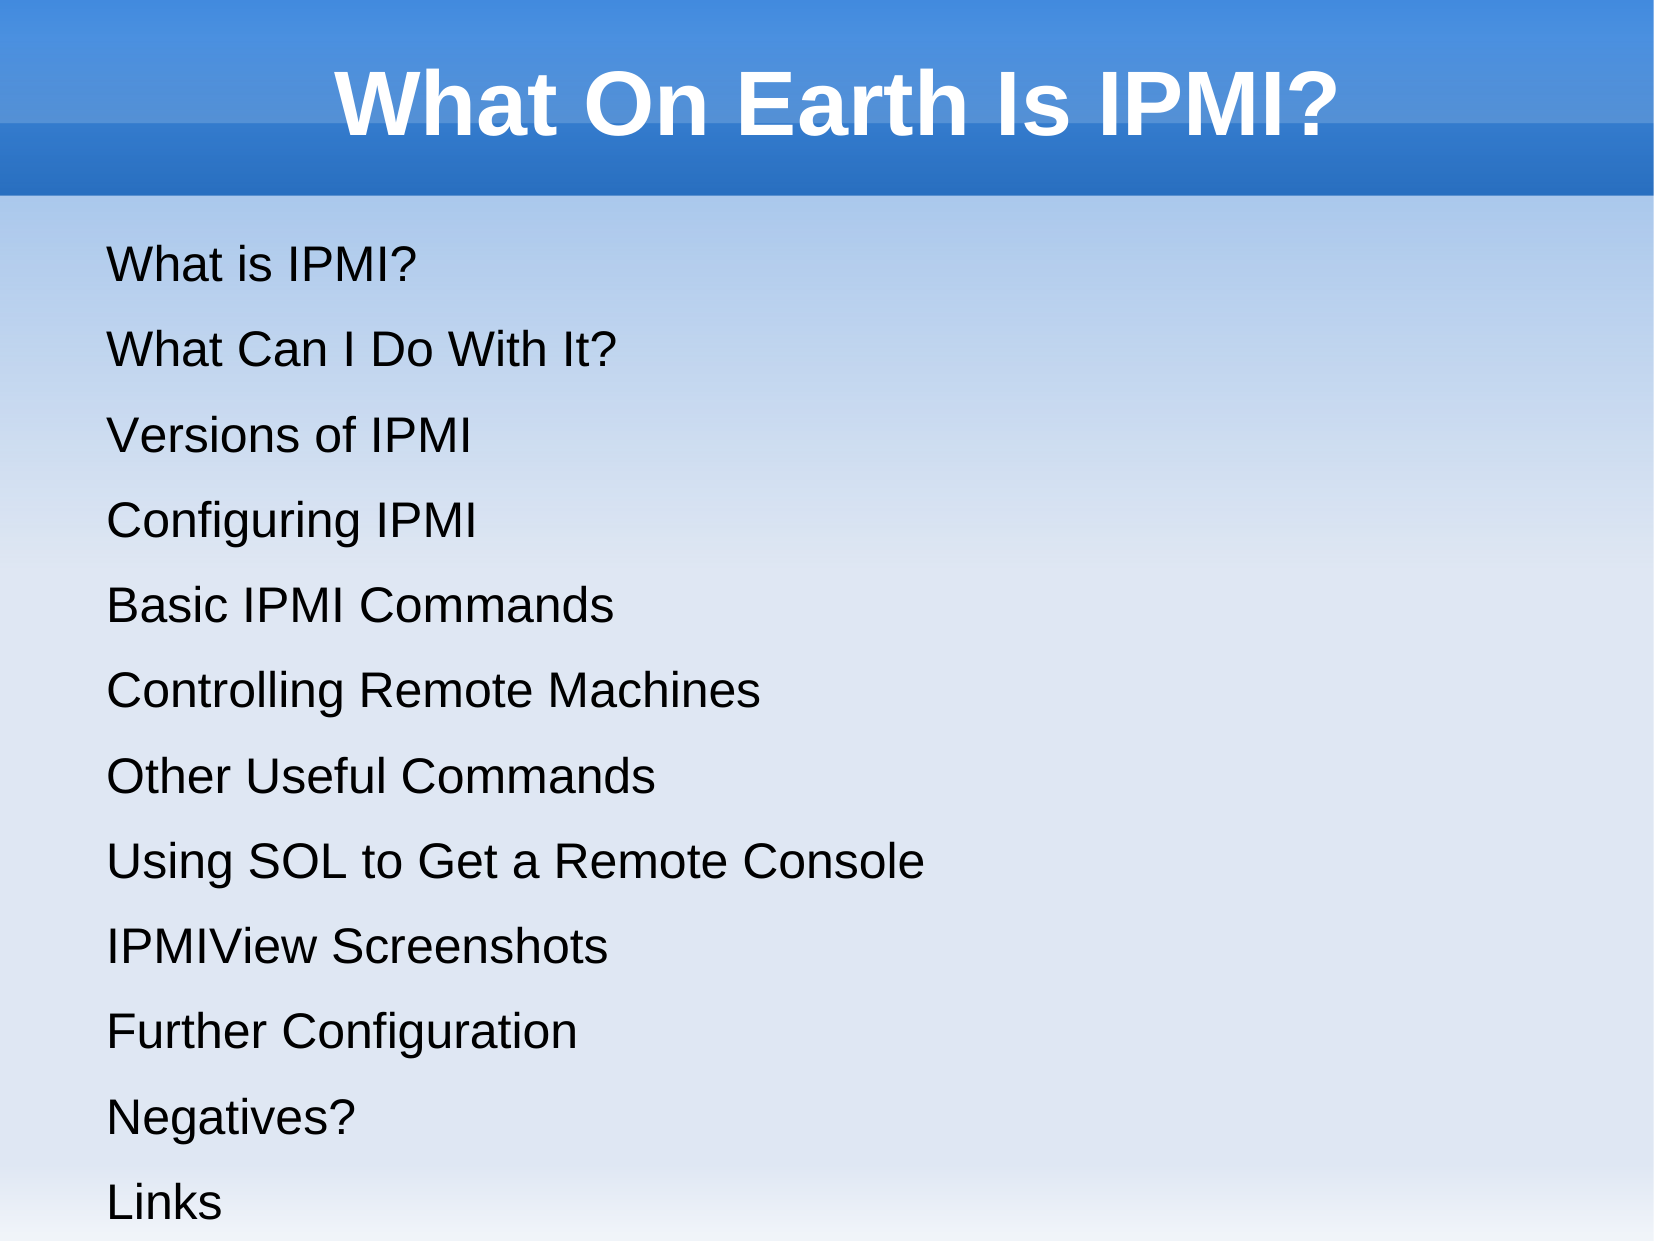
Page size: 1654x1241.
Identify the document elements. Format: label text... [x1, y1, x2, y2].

title What On Earth Is IPMI? [76, 7, 1565, 200]
list What is IPMI? What Can I Do With It? Versions of IPMI Configuring IPMI Basic IPMI Commands Controlling Remote Machines Other Useful Commands Using SOL to Get a Remote Console IPMIView Screenshots Further Configuration Negatives? Links [88, 236, 1577, 1231]
picture [0, 0, 1654, 1241]
